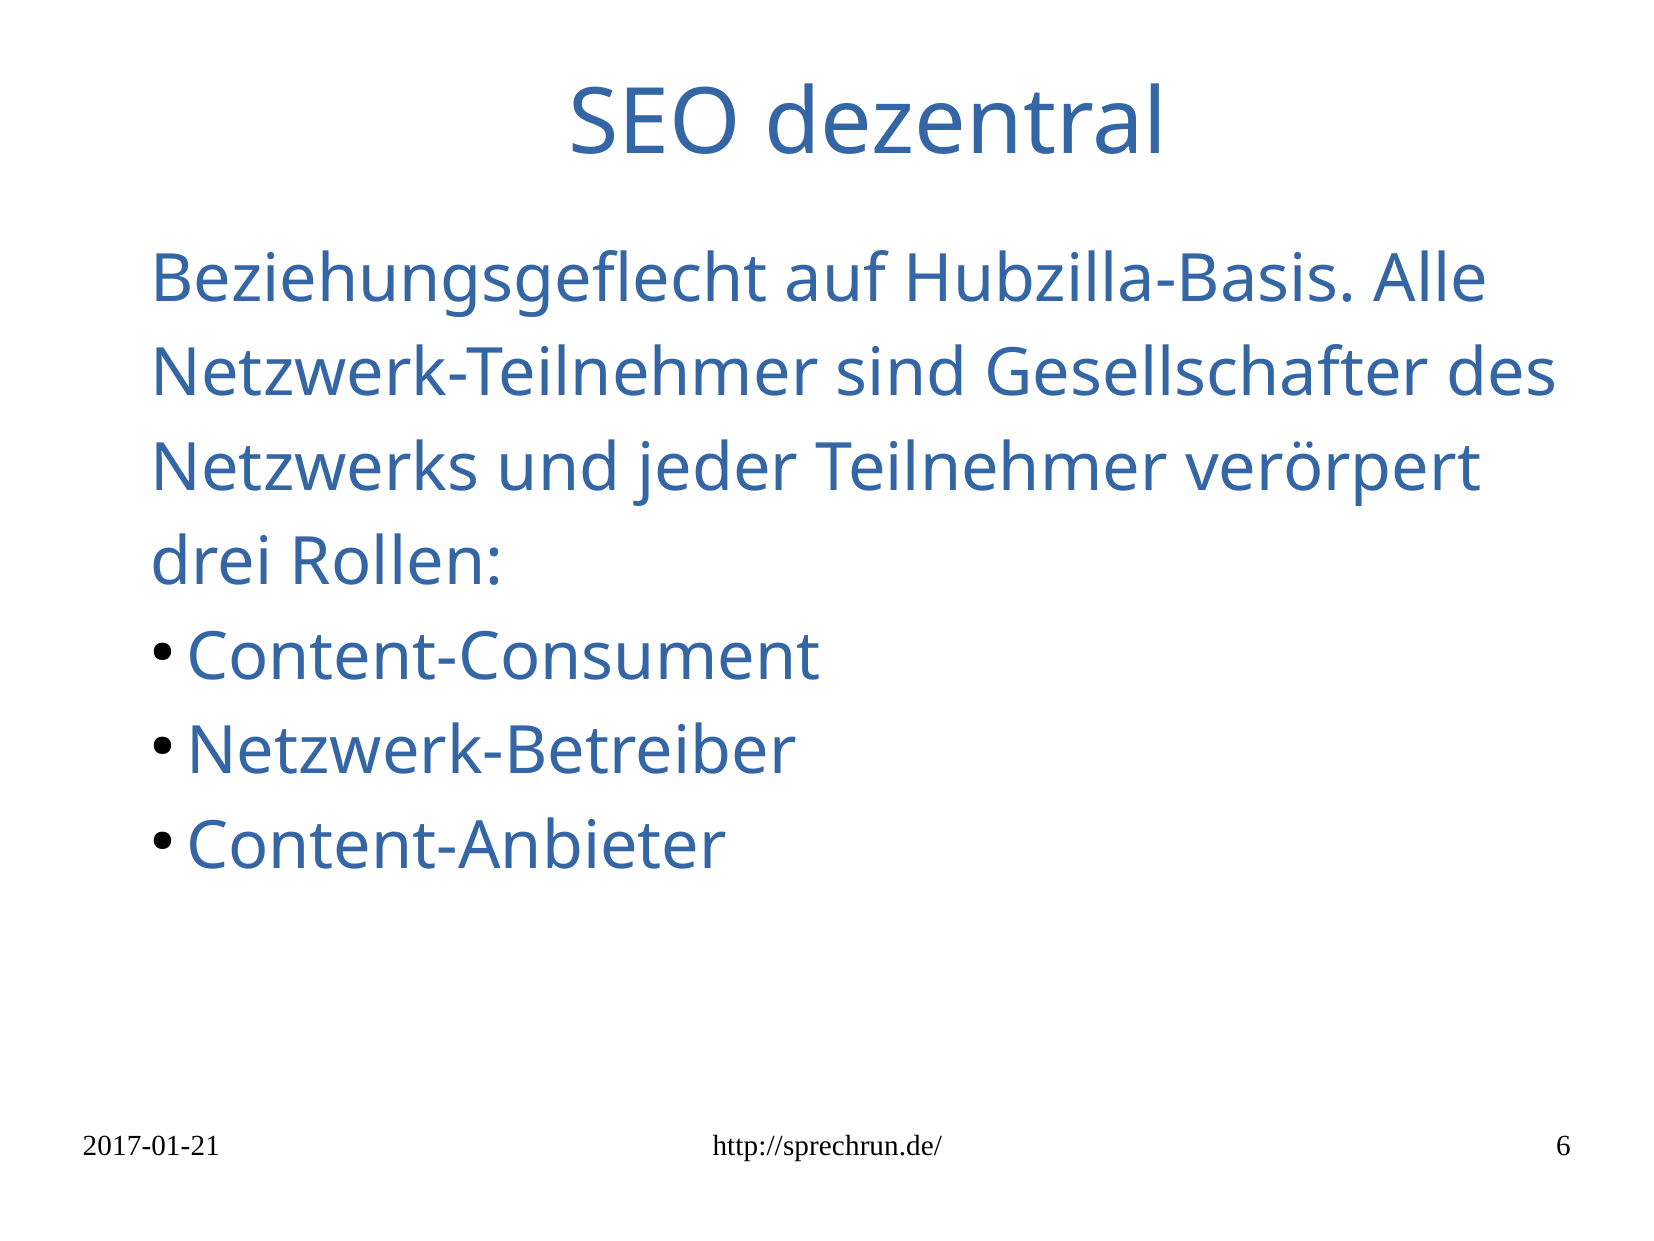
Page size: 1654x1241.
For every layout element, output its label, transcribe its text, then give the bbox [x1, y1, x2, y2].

list Beziehungsgeflecht auf Hubzilla-Basis. Alle Netzwerk-Teilnehmer sind Gesellschafter des Netzwerks und jeder Teilnehmer verörpert drei Rollen: Content-Consument Netzwerk-Betreiber Content-Anbieter [150, 237, 1565, 888]
title SEO dezentral [82, 0, 1654, 237]
